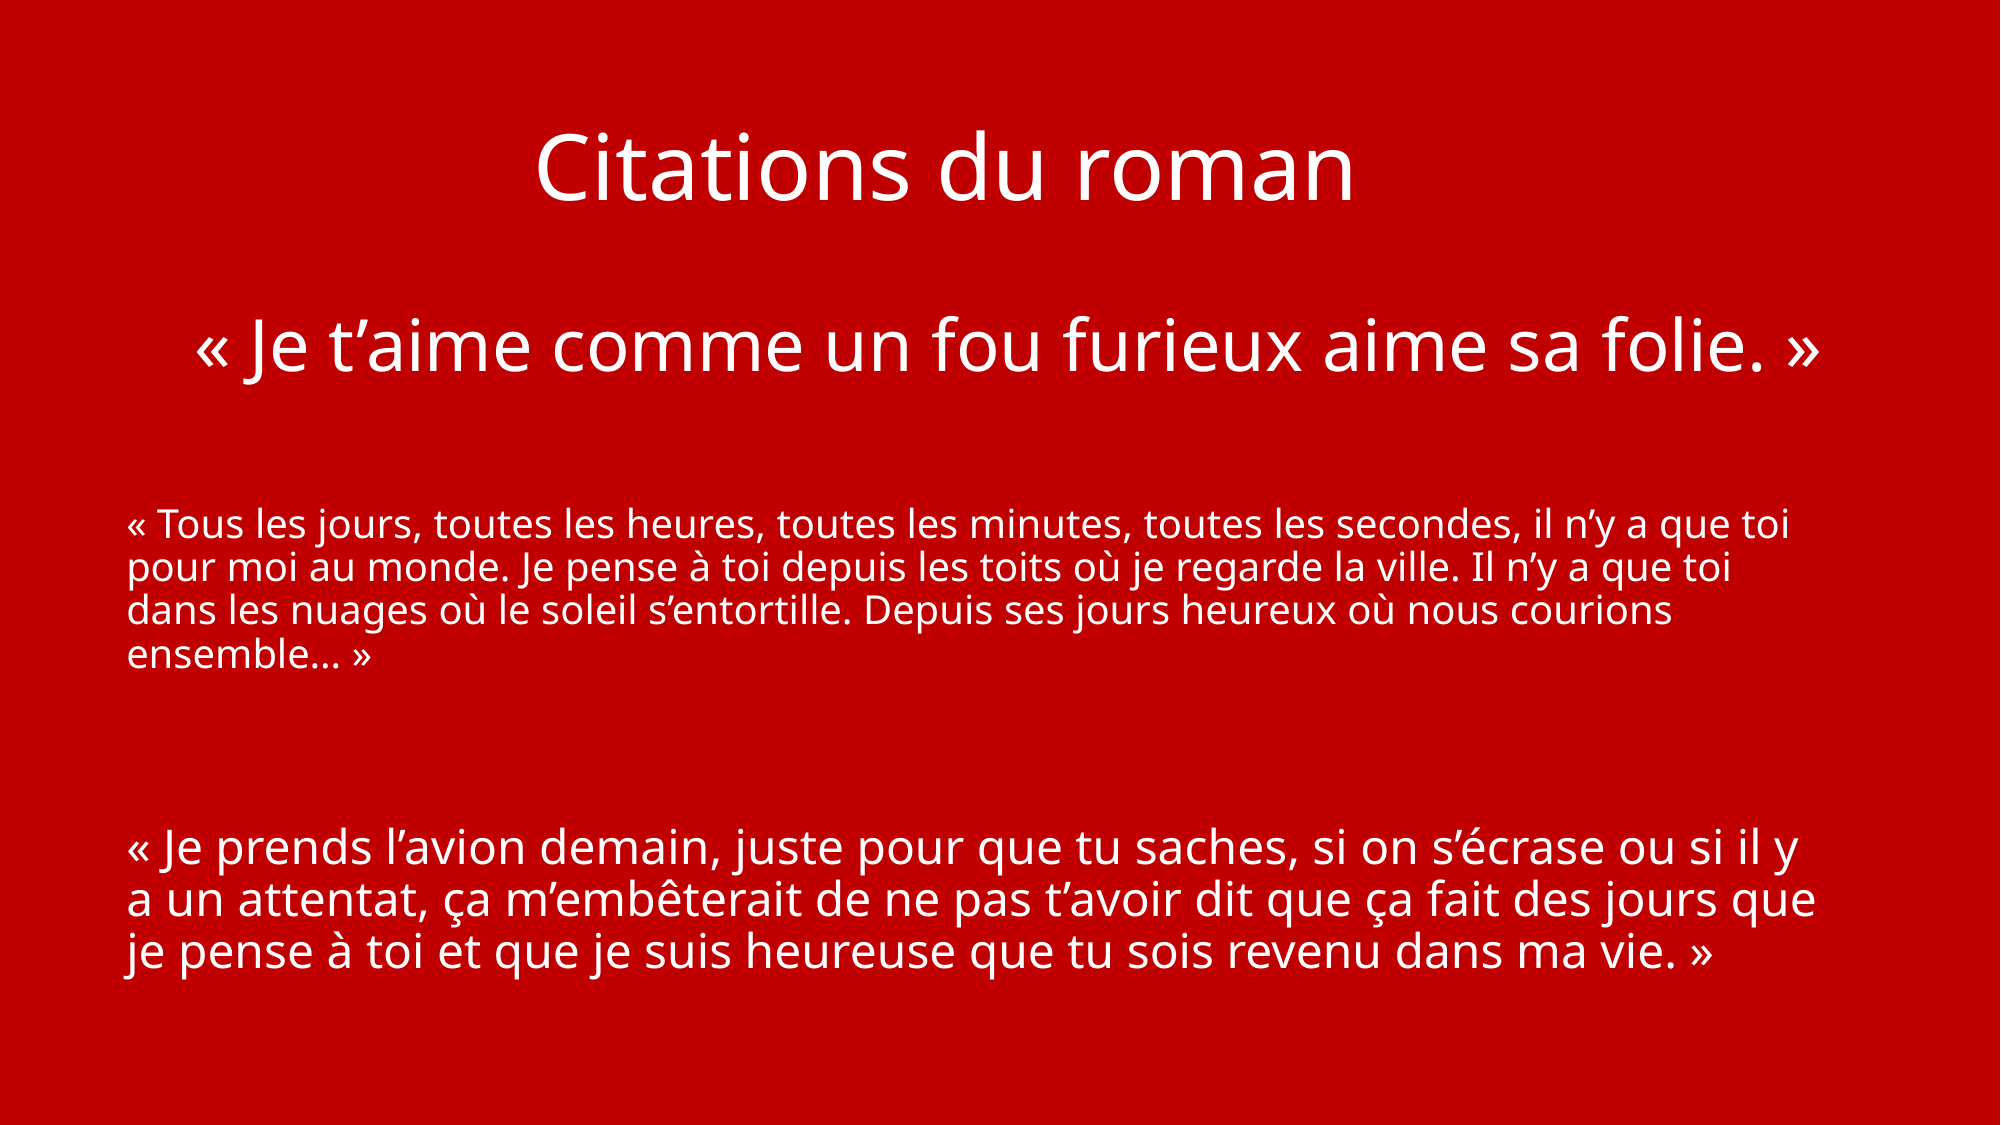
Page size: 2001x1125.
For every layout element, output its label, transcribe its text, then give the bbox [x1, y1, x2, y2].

text_box « Je t’aime comme un fou furieux aime sa folie. » « Tous les jours, toutes les heures, toutes les minutes, toutes les secondes, il n’y a que toi pour moi au monde. Je pense à toi depuis les toits où je regarde la ville. Il n’y a que toi dans les nuages où le soleil s’entortille. Depuis ses jours heureux où nous courions ensemble… » « Je prends l’avion demain, juste pour que tu saches, si on s’écrase ou si il y a un attentat, ça m’embêterait de ne pas t’avoir dit que ça fait des jours que je pense à toi et que je suis heureuse que tu sois revenu dans ma vie. » [111, 301, 1837, 1016]
text_box Citations du roman [96, 62, 1822, 280]
